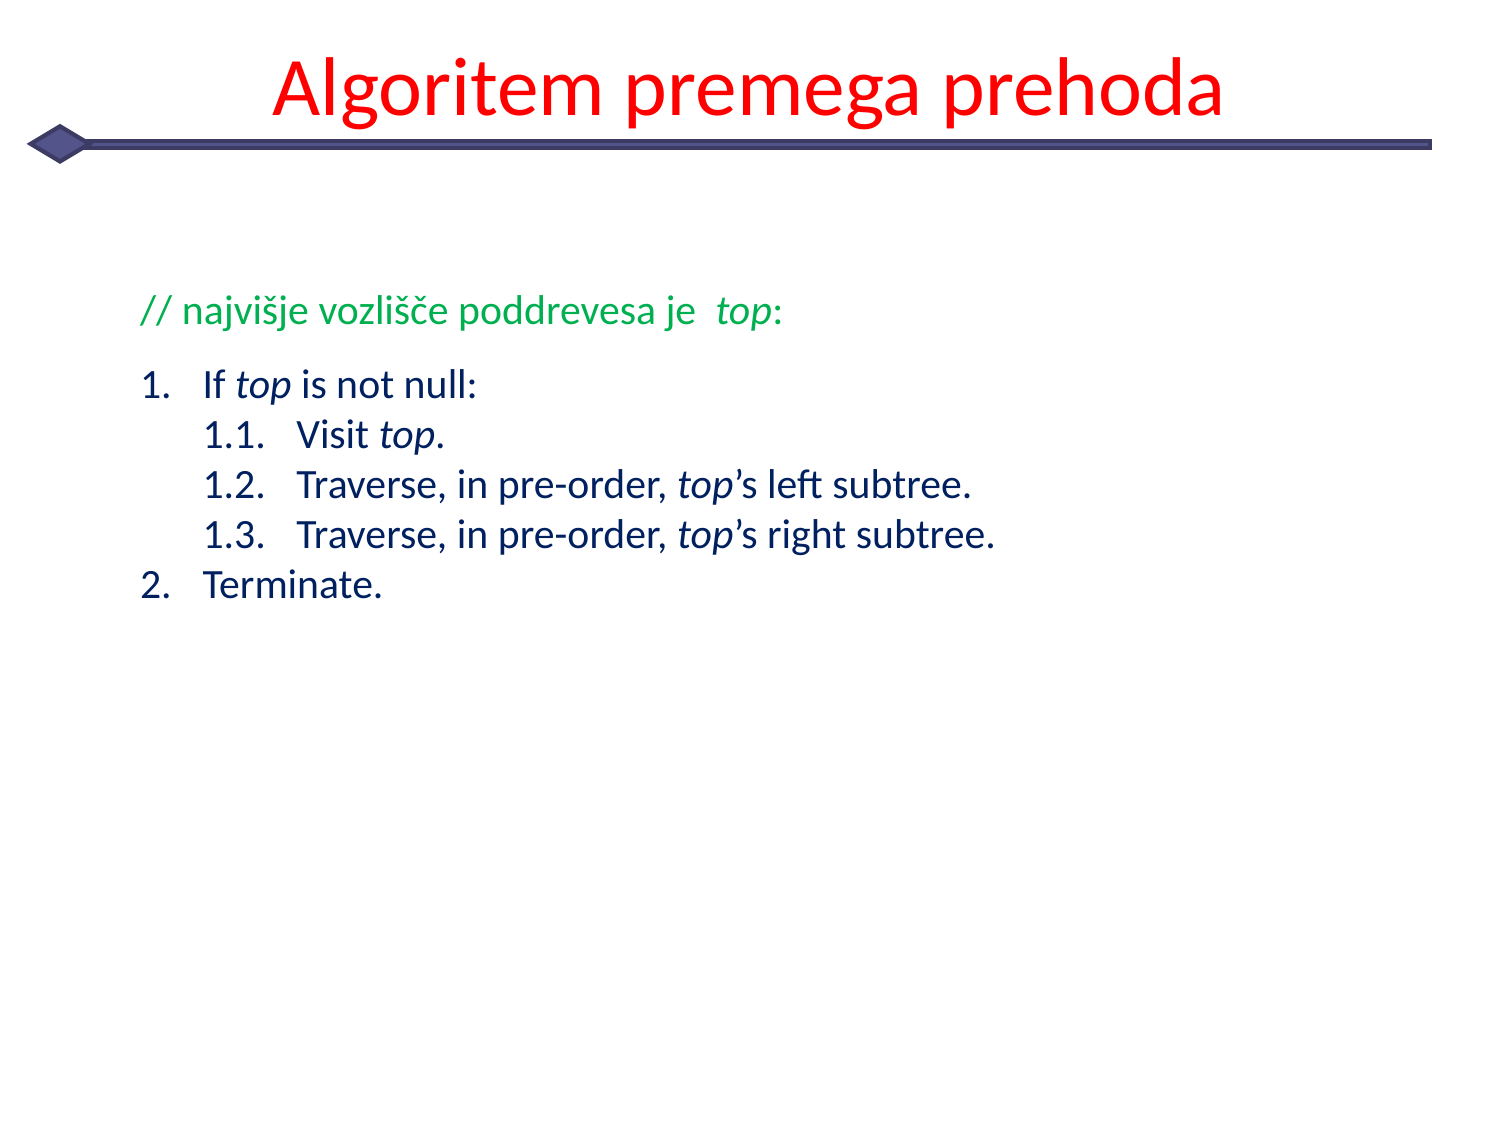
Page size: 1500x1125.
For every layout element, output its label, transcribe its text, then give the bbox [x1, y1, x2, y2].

title Algoritem premega prehoda [75, 23, 1426, 141]
list // najvišje vozlišče poddrevesa je top: 1. If top is not null: 1.1. Visit top. 1.2. Traverse, in pre-order, top’s left subtree. 1.3. Traverse, in pre-order, top’s right subtree. 2. Terminate. [62, 249, 1338, 1013]
